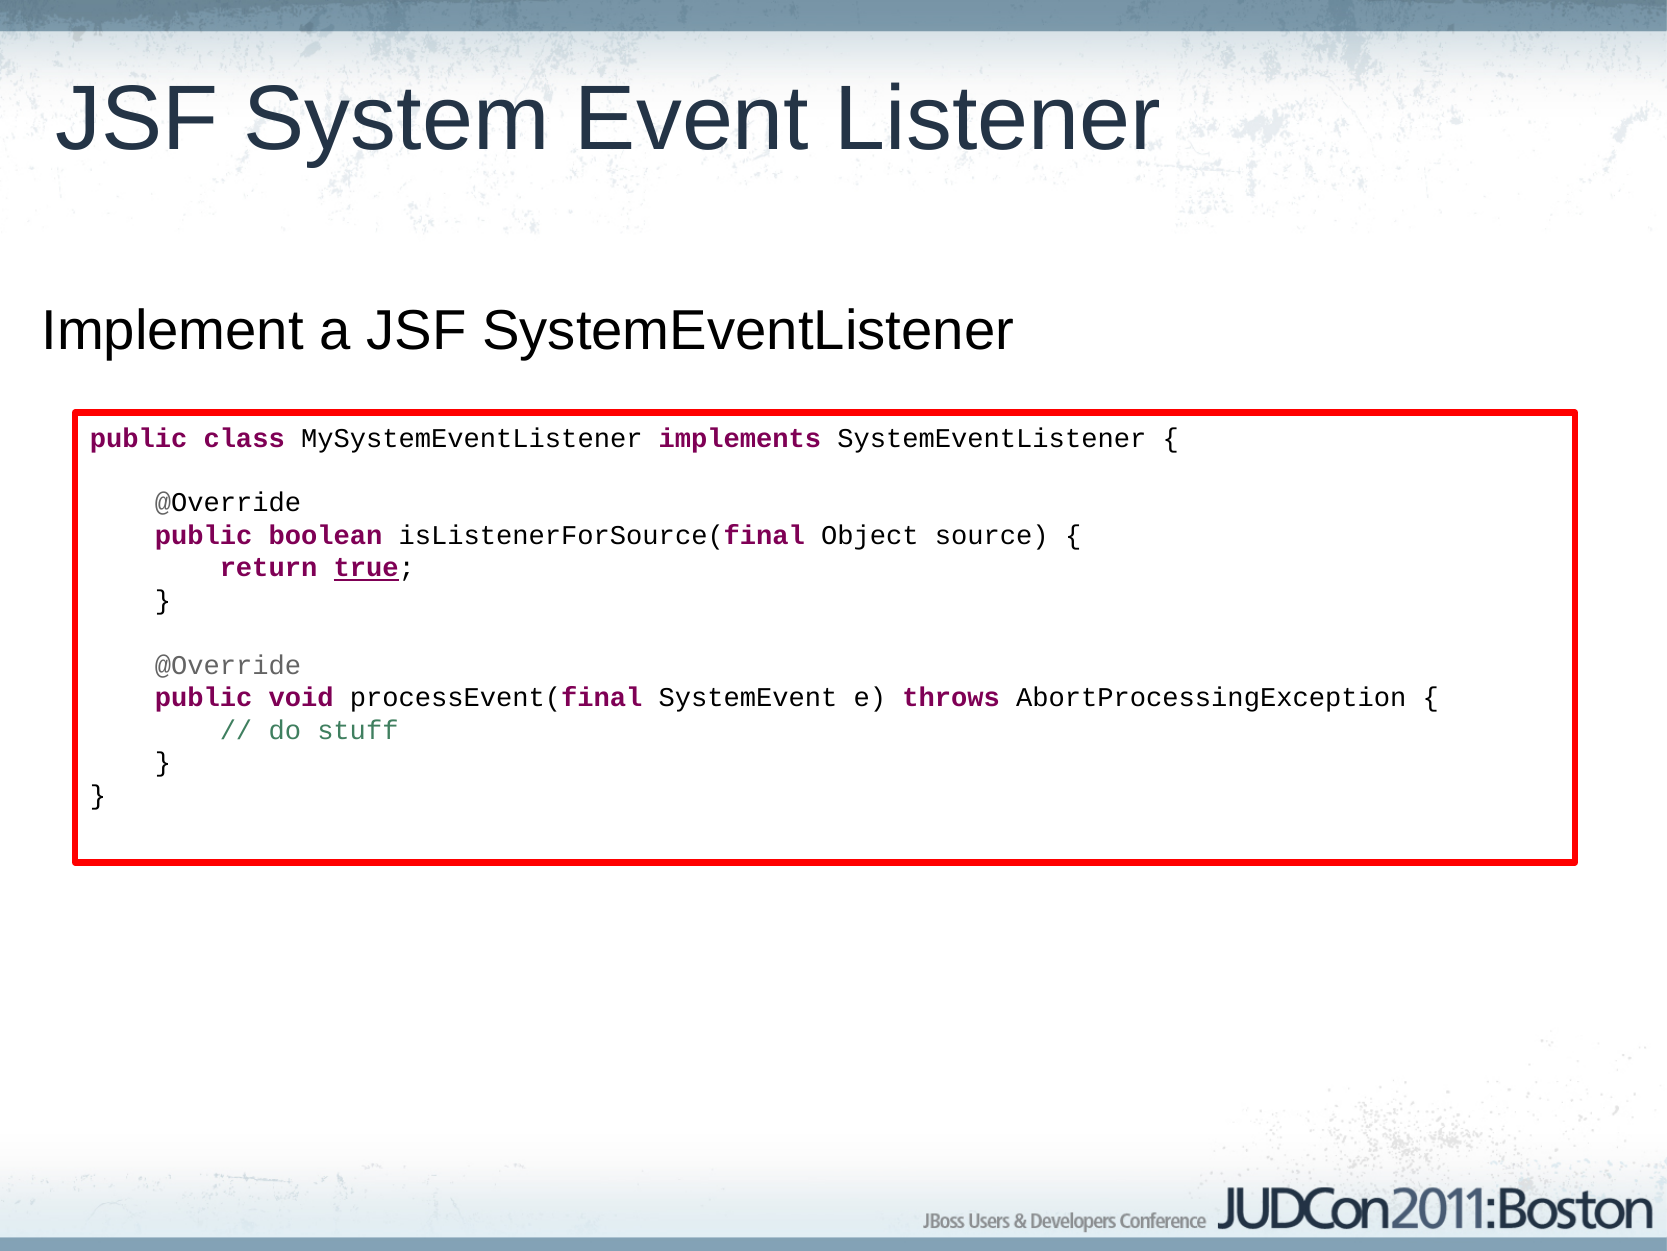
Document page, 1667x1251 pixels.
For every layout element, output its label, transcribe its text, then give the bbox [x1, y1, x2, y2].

text_box public class MySystemEventListener implements SystemEventListener { @Override public boolean isListenerForSource(final Object source) { return true; } @Override public void processEvent(final SystemEvent e) throws AbortProcessingException { // do stuff } } [75, 412, 1576, 863]
list Implement a JSF SystemEventListener [41, 298, 1628, 396]
picture [0, 0, 1667, 1251]
title JSF System Event Listener [40, 50, 1627, 216]
